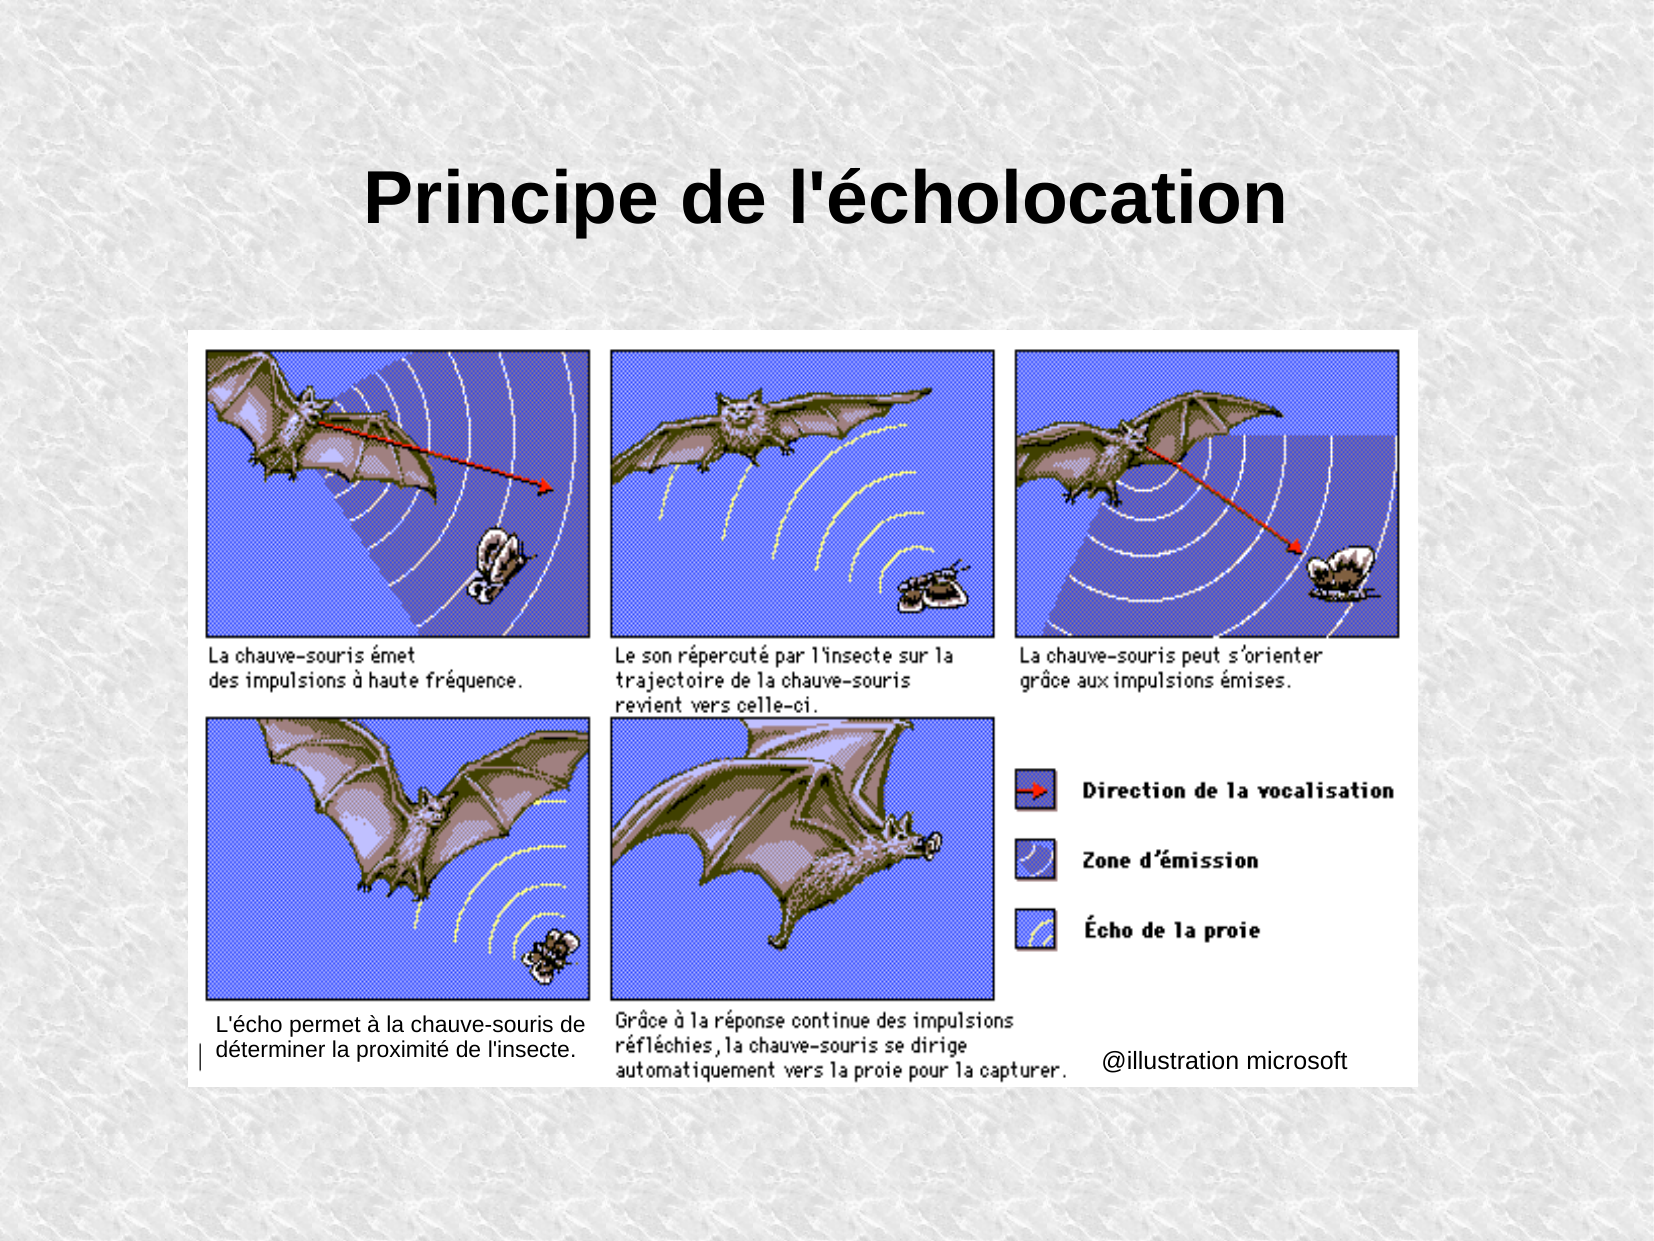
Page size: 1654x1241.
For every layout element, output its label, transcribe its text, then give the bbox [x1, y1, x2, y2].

title Principe de l'écholocation [82, 94, 1571, 302]
text_box @illustration microsoft [1086, 1039, 1418, 1082]
picture [0, 0, 1654, 1241]
text_box L'écho permet à la chauve-souris de déterminer la proximité de l'insecte. [200, 1003, 615, 1075]
